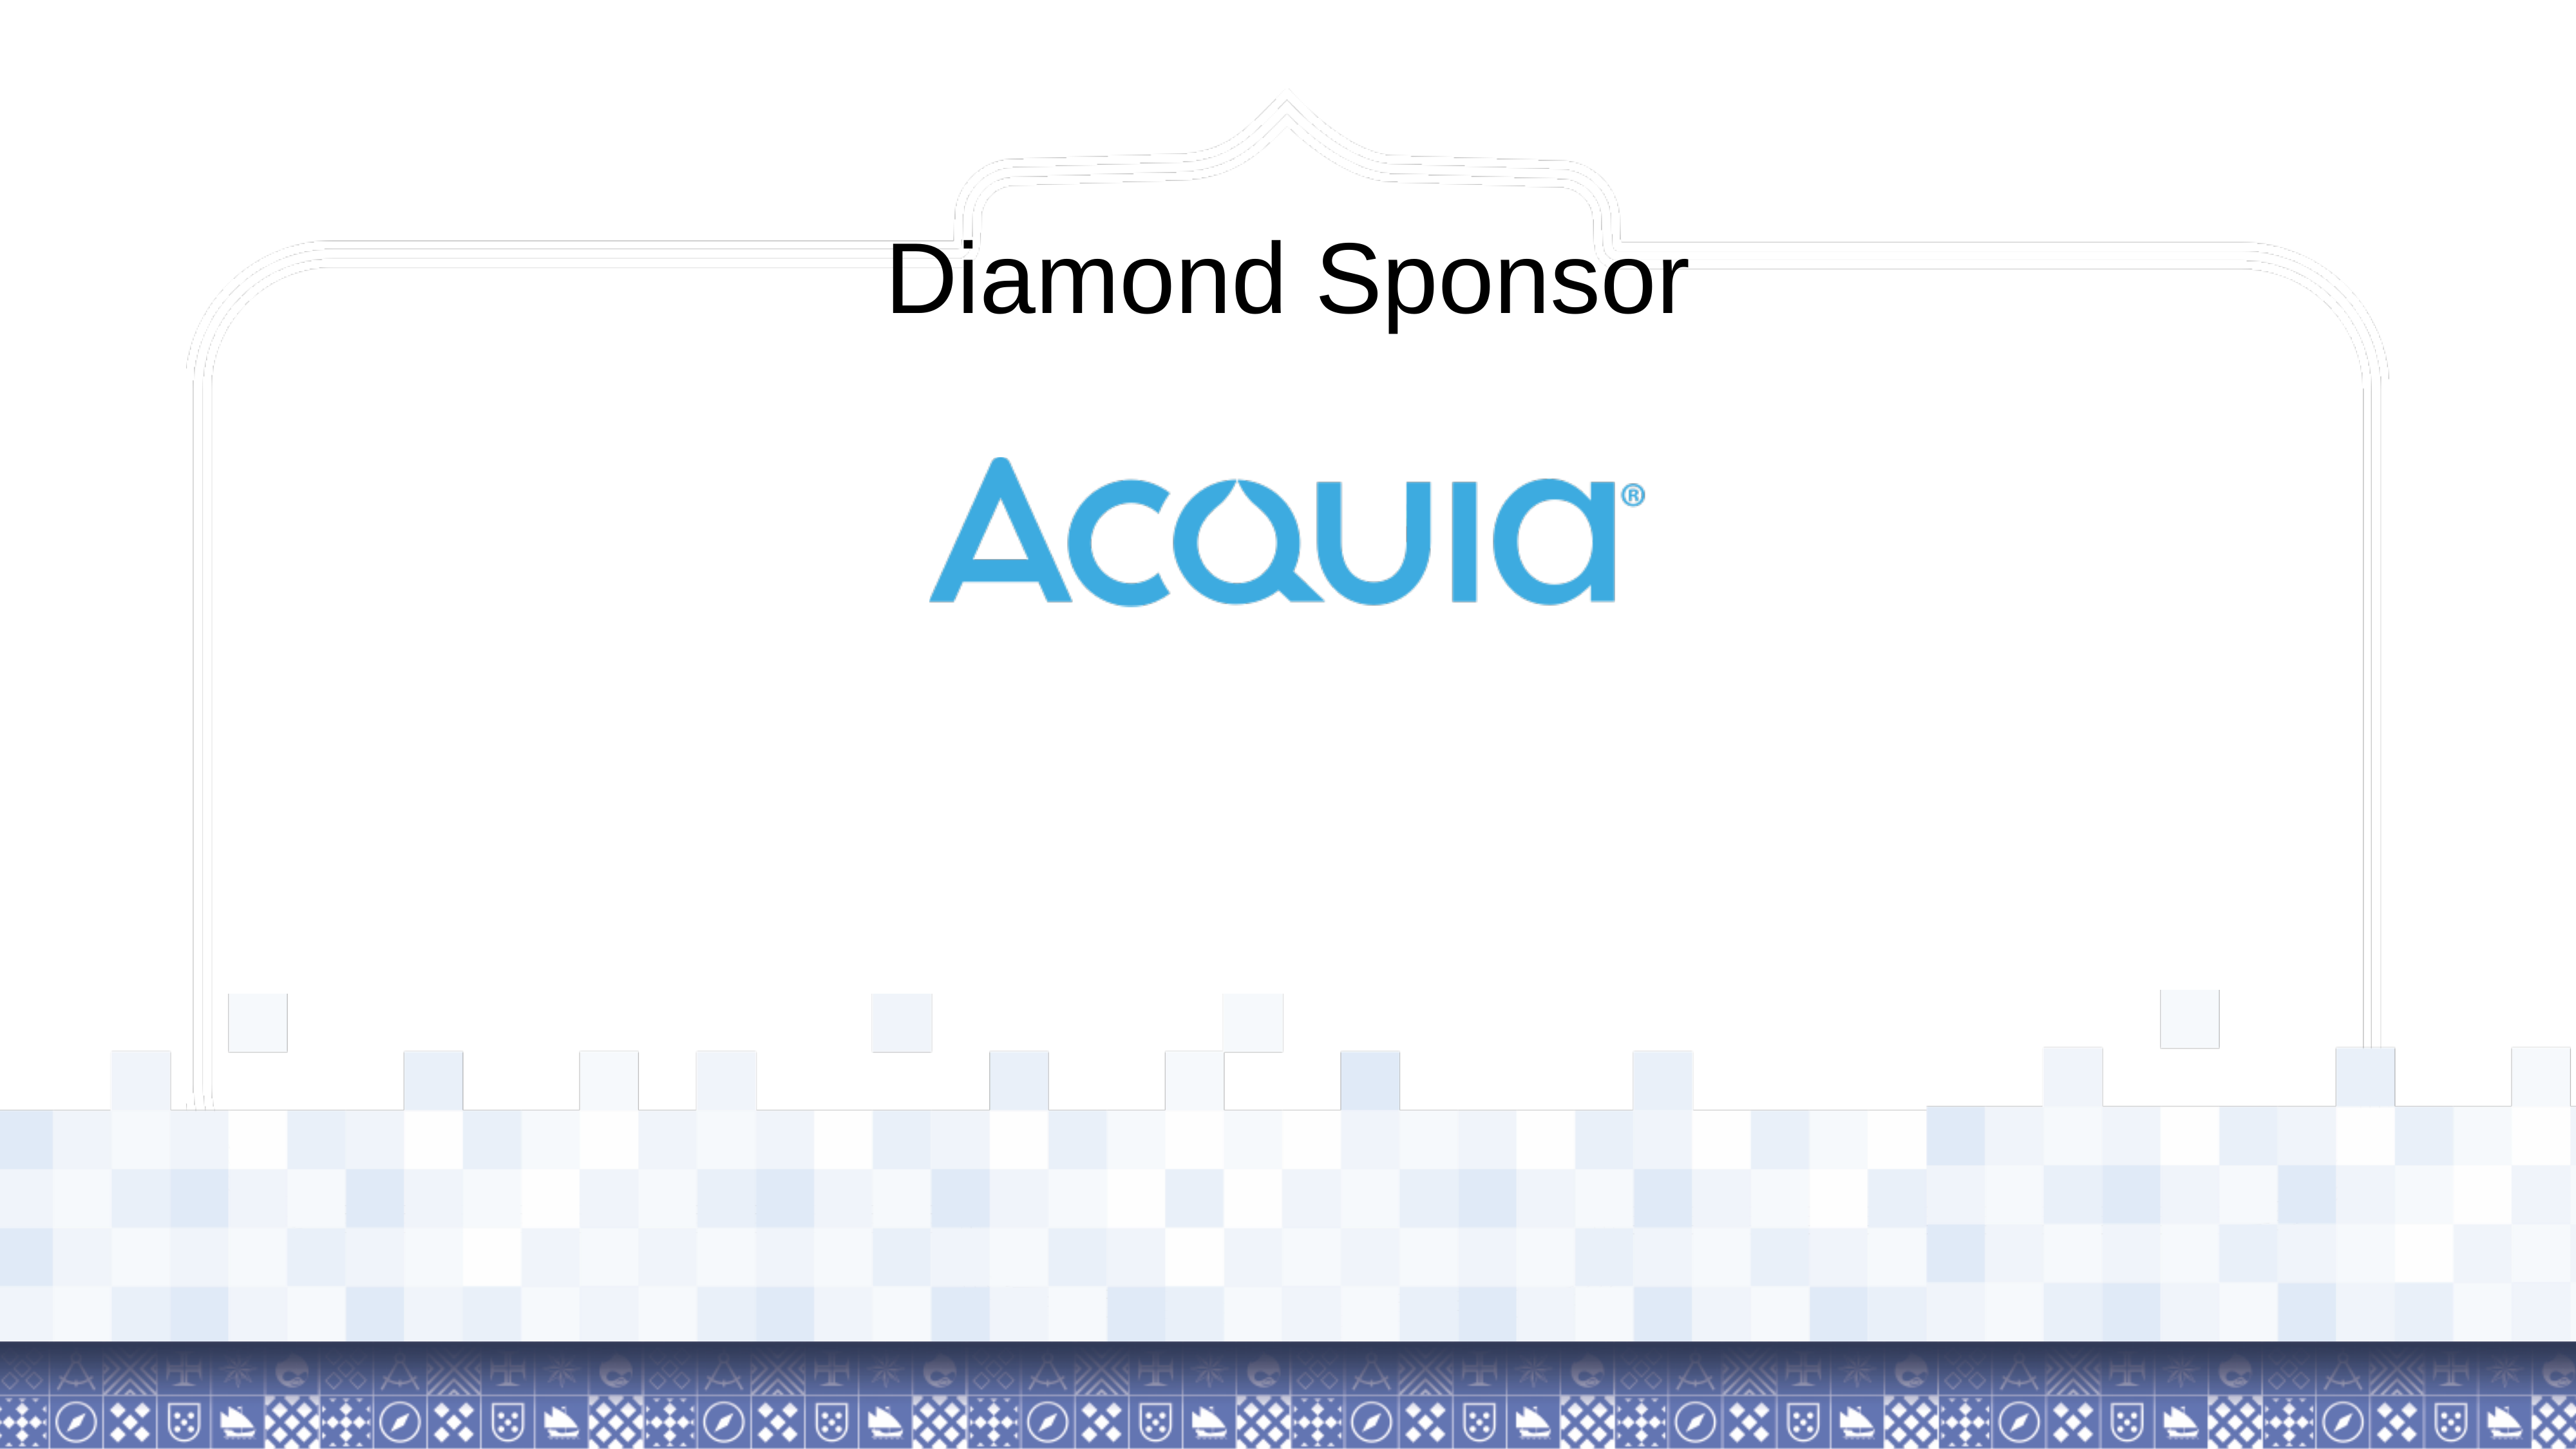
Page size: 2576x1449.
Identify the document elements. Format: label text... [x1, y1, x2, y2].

picture [0, 88, 2576, 1449]
text_box Diamond Sponsor [421, 205, 2155, 393]
